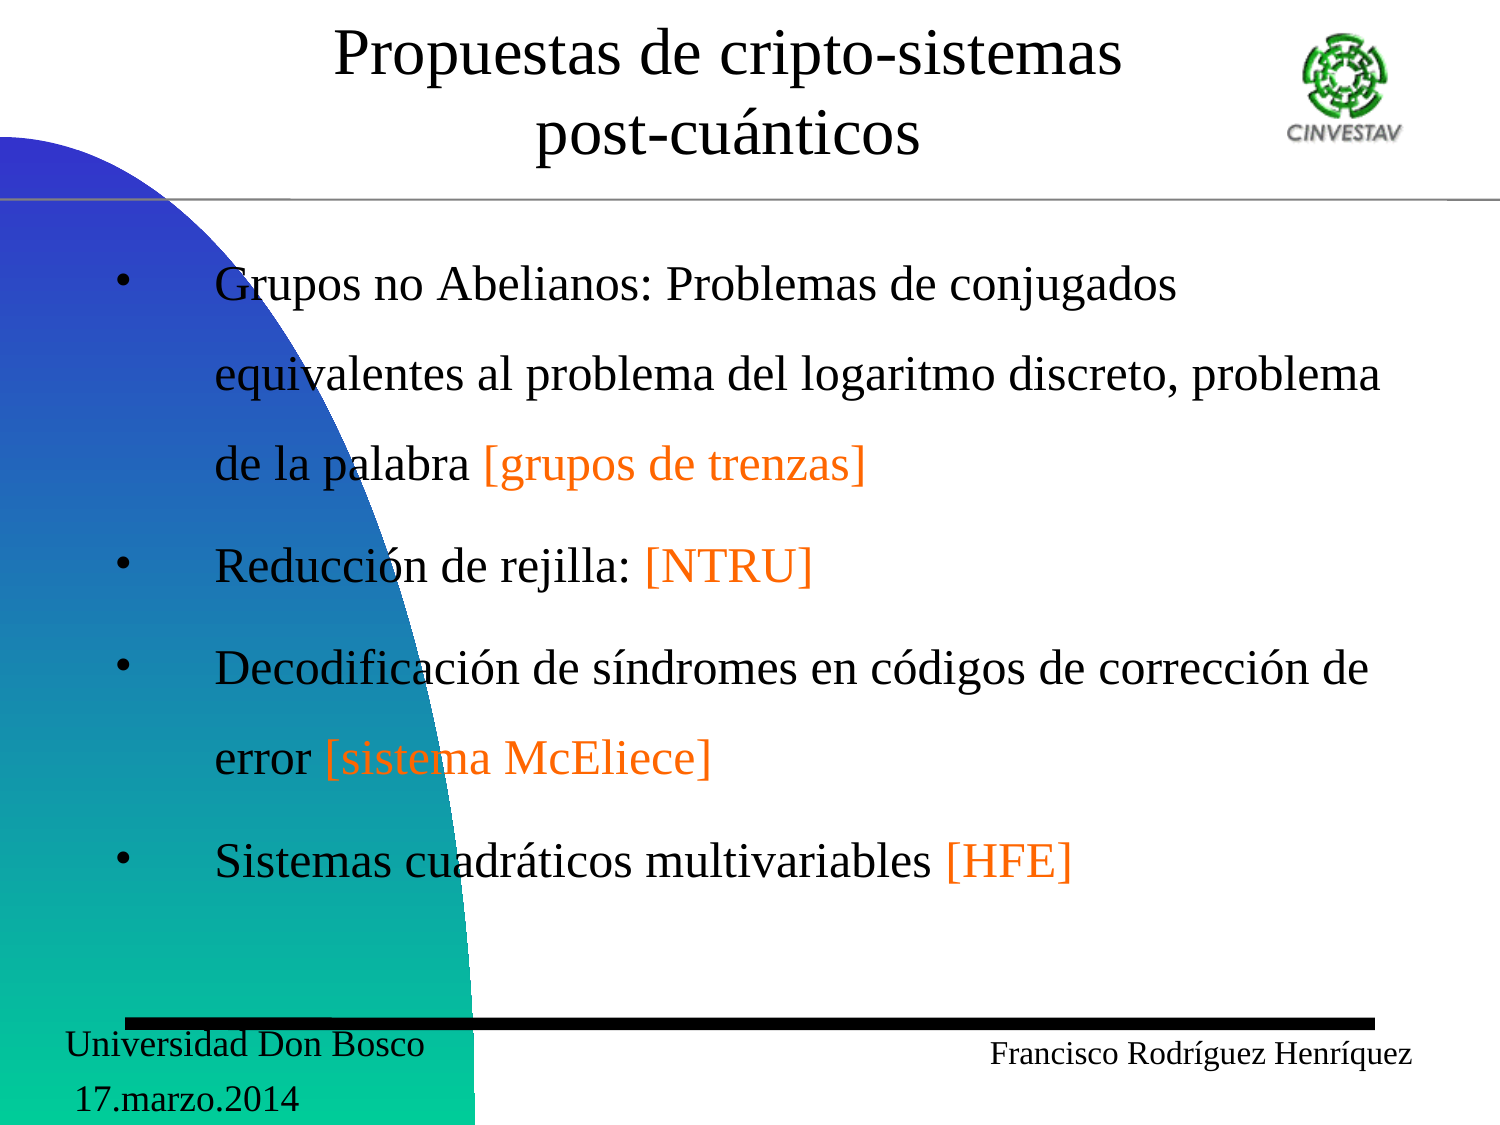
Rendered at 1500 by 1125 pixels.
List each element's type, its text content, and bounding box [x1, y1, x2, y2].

text_box Grupos no Abelianos: Problemas de conjugados equivalentes al problema del logaritmo discreto, problema de la palabra [grupos de trenzas] Reducción de rejilla: [NTRU] Decodificación de síndromes en códigos de corrección de error [sistema McEliece] Sistemas cuadráticos multivariables [HFE] [99, 212, 1413, 1013]
text_box Propuestas de cripto-sistemas post-cuánticos [62, 0, 1413, 188]
